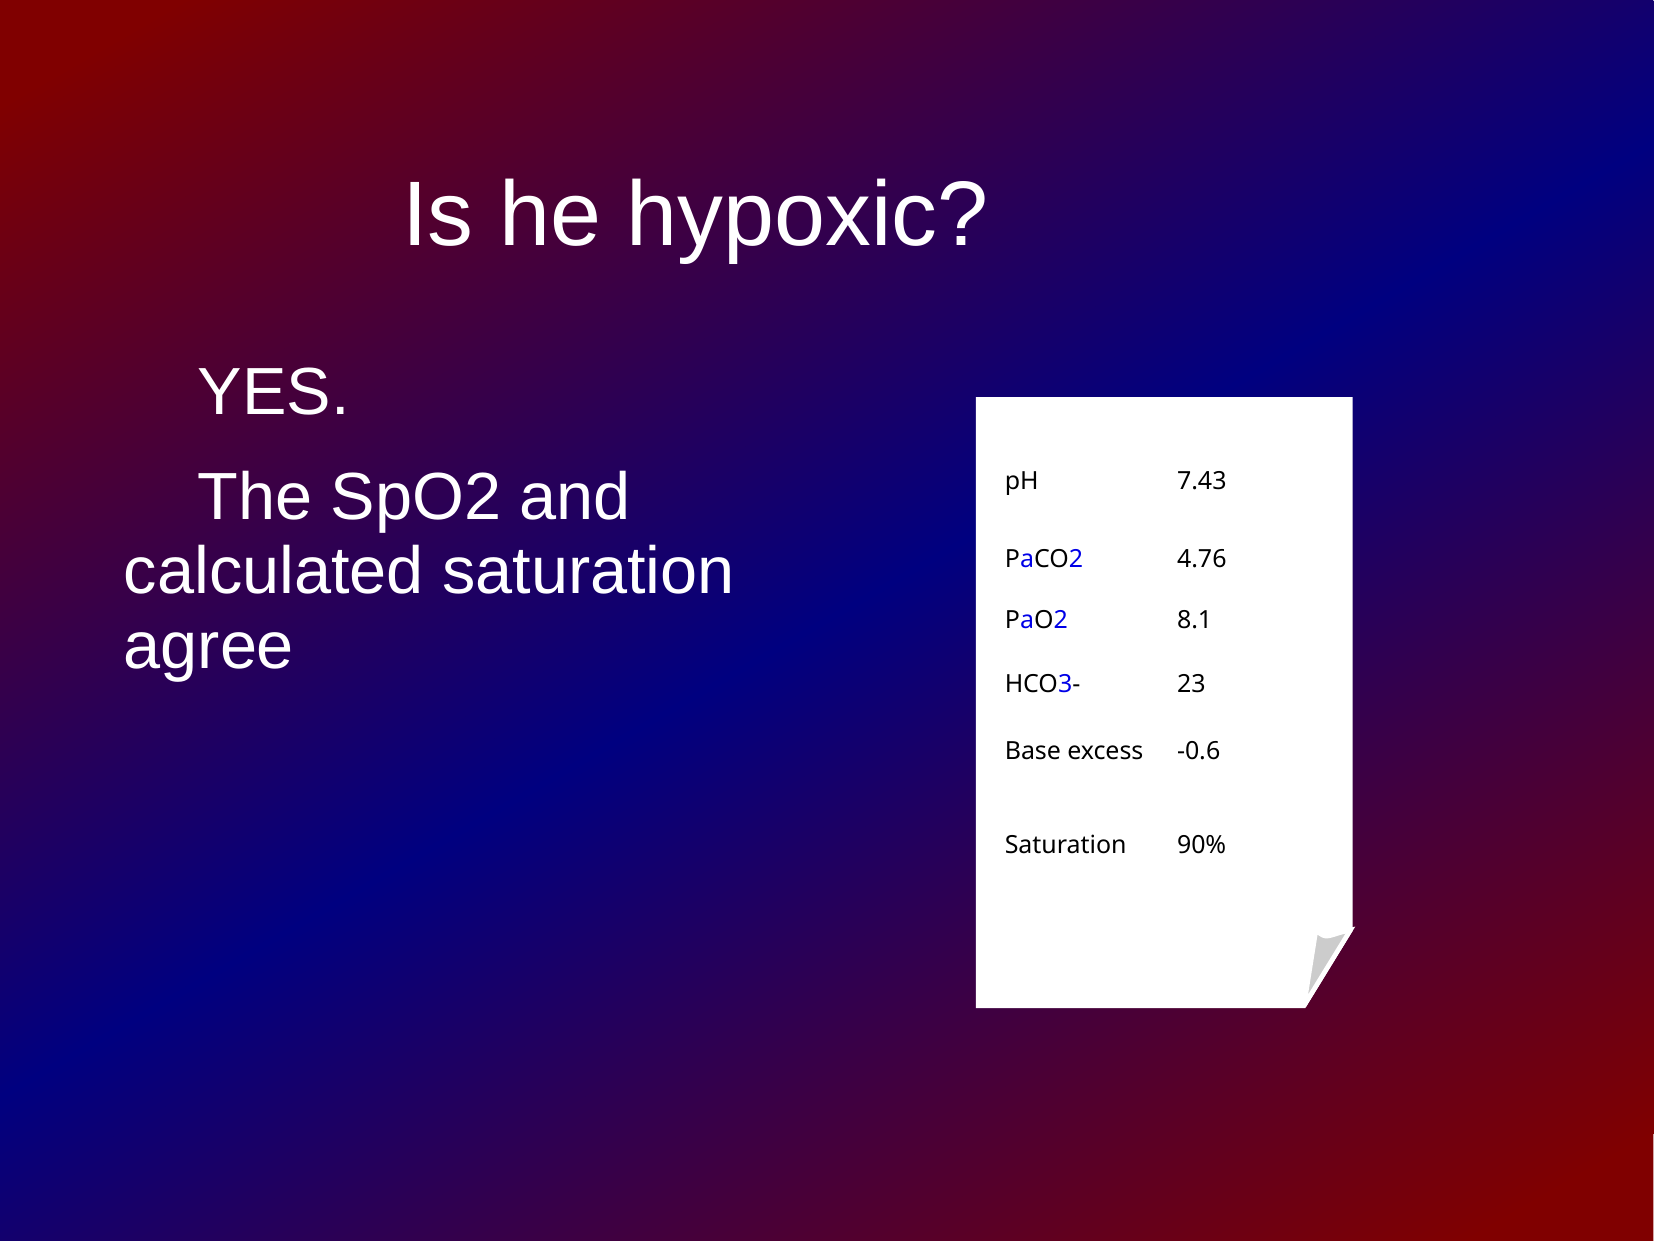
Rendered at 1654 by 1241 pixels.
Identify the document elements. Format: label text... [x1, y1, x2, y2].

table_header 7.43 [1162, 455, 1335, 533]
table_cell PaCO2 [990, 533, 1162, 594]
table_cell PaO2 [990, 594, 1162, 658]
table_cell Base excess [990, 725, 1162, 819]
table_cell 4.76 [1162, 533, 1335, 594]
text_box [978, 399, 1351, 1006]
table_cell Saturation [990, 819, 1162, 909]
list YES. The SpO2 and calculated saturation agree [124, 354, 855, 892]
table_cell HCO3- [990, 658, 1162, 725]
table_cell 8.1 [1162, 594, 1335, 658]
table_cell 90% [1162, 819, 1335, 909]
table_cell -0.6 [1162, 725, 1335, 819]
title Is he hypoxic? [124, 110, 1268, 317]
table_header pH [990, 455, 1162, 533]
table_cell 23 [1162, 658, 1335, 725]
